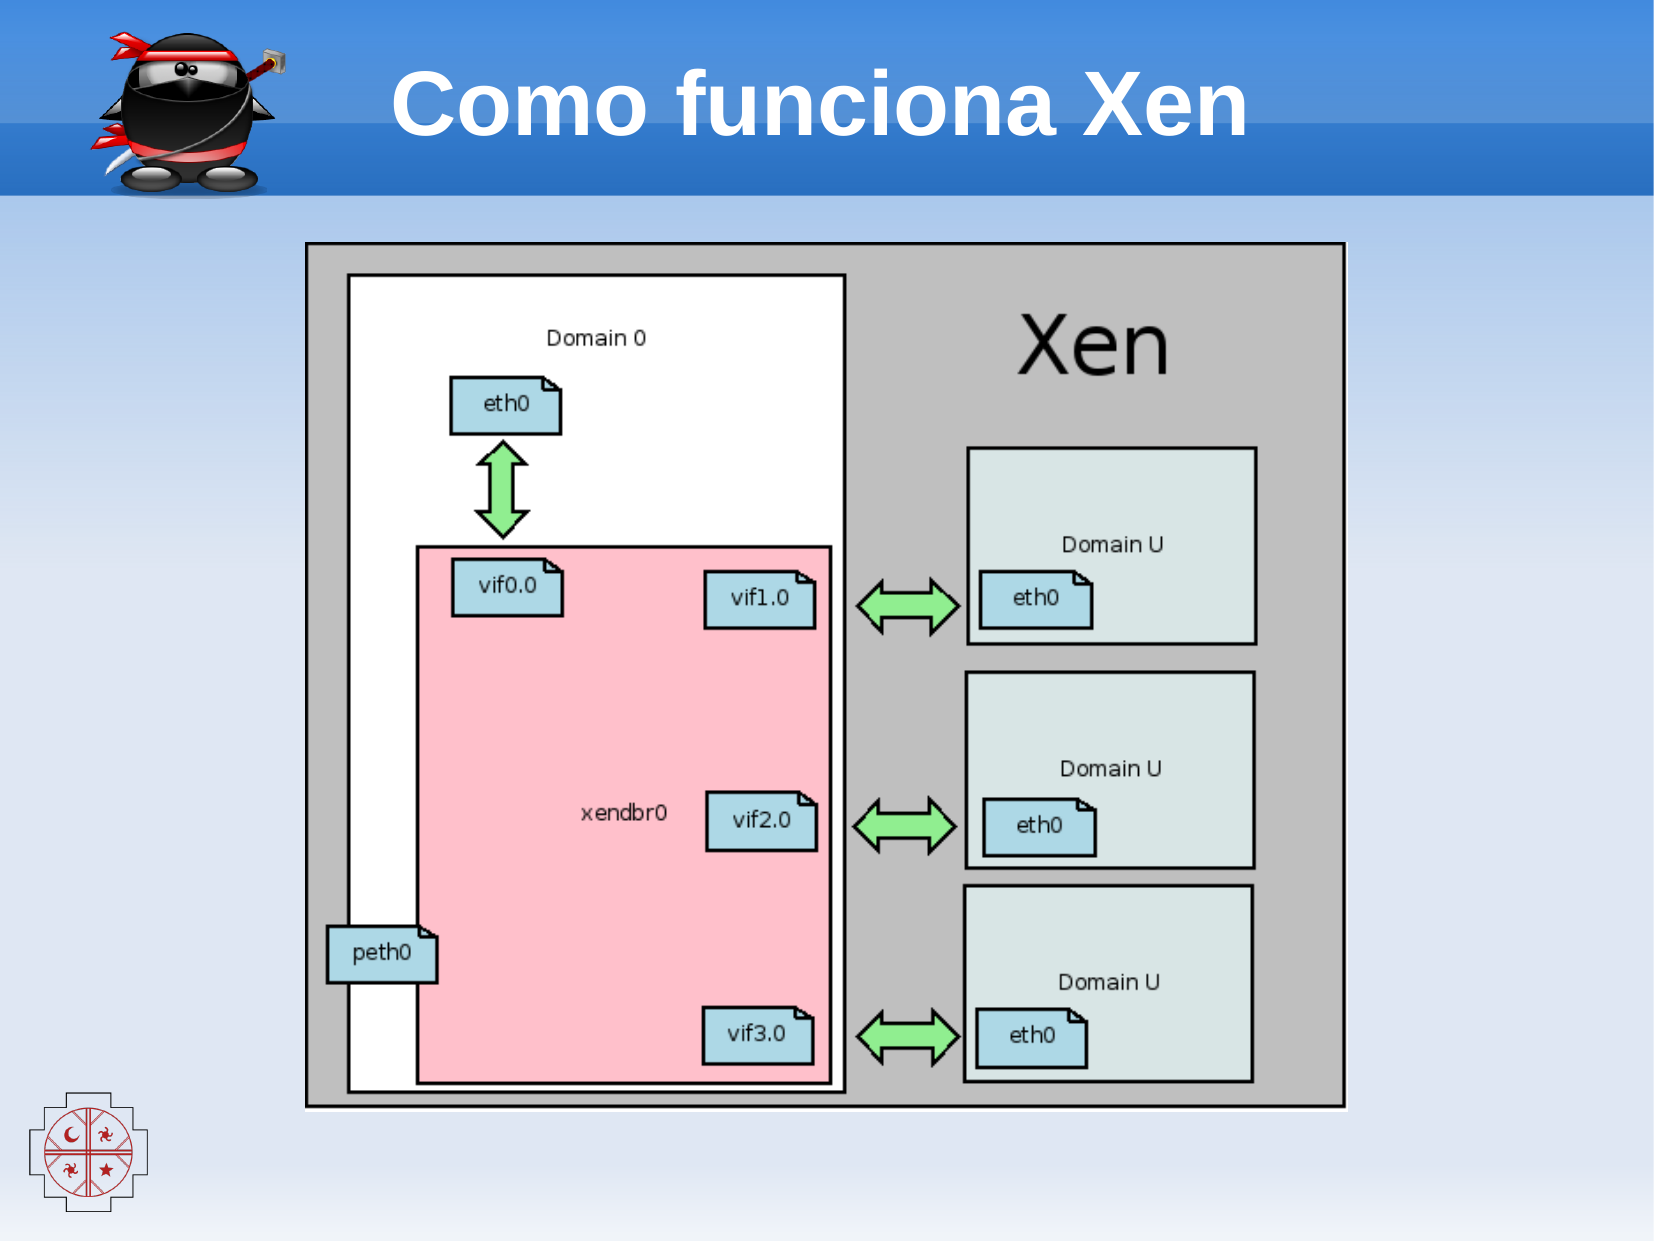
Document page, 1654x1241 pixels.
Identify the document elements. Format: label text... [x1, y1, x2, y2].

title Como funciona Xen [76, 7, 1565, 200]
picture [0, 0, 1654, 1241]
